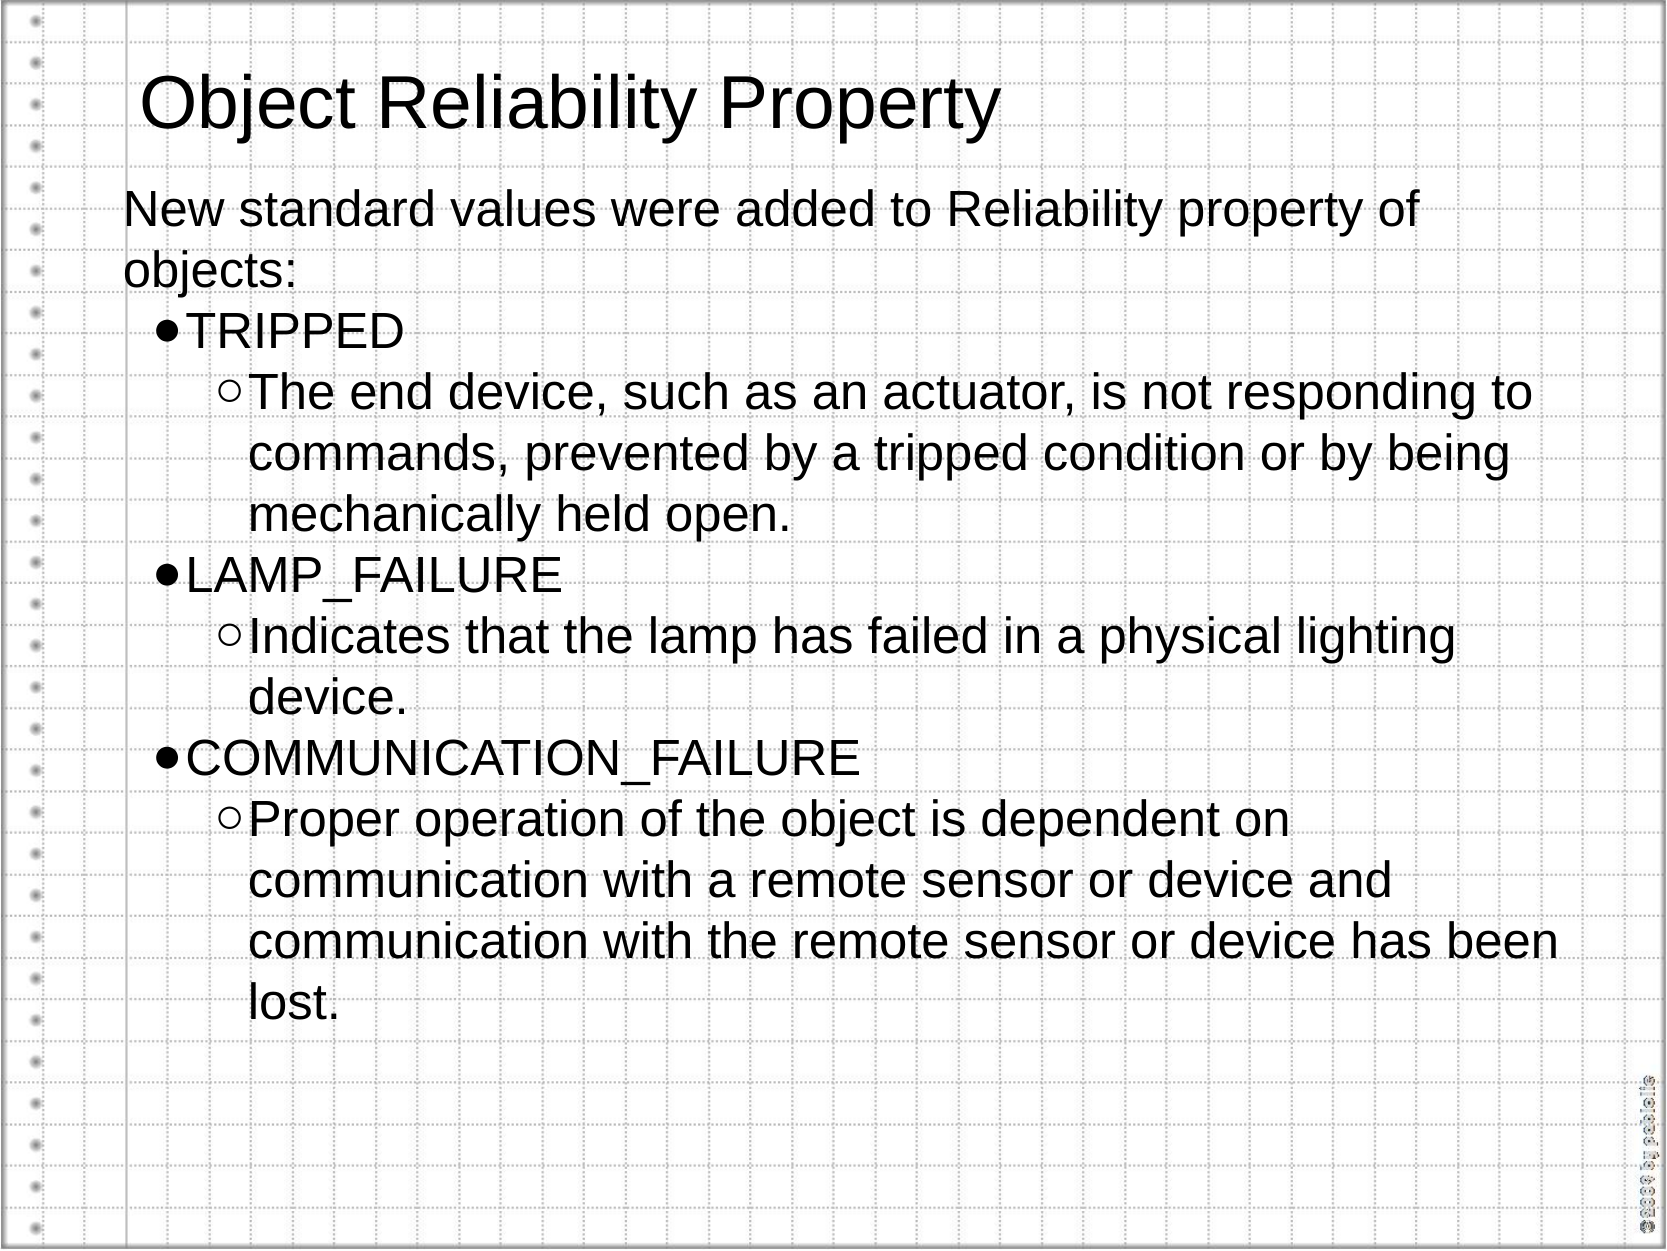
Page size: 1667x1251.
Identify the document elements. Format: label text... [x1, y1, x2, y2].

title Object Reliability Property [133, 47, 1630, 170]
list New standard values were added to Reliability property of objects: TRIPPED The end device, such as an actuator, is not responding to commands, prevented by a tripped condition or by being mechanically held open. LAMP_FAILURE Indicates that the lamp has failed in a physical lighting device. COMMUNICATION_FAILURE Proper operation of the object is dependent on communication with a remote sensor or device and communication with the remote sensor or device has been lost. [116, 169, 1615, 1196]
picture [0, 0, 1667, 1250]
